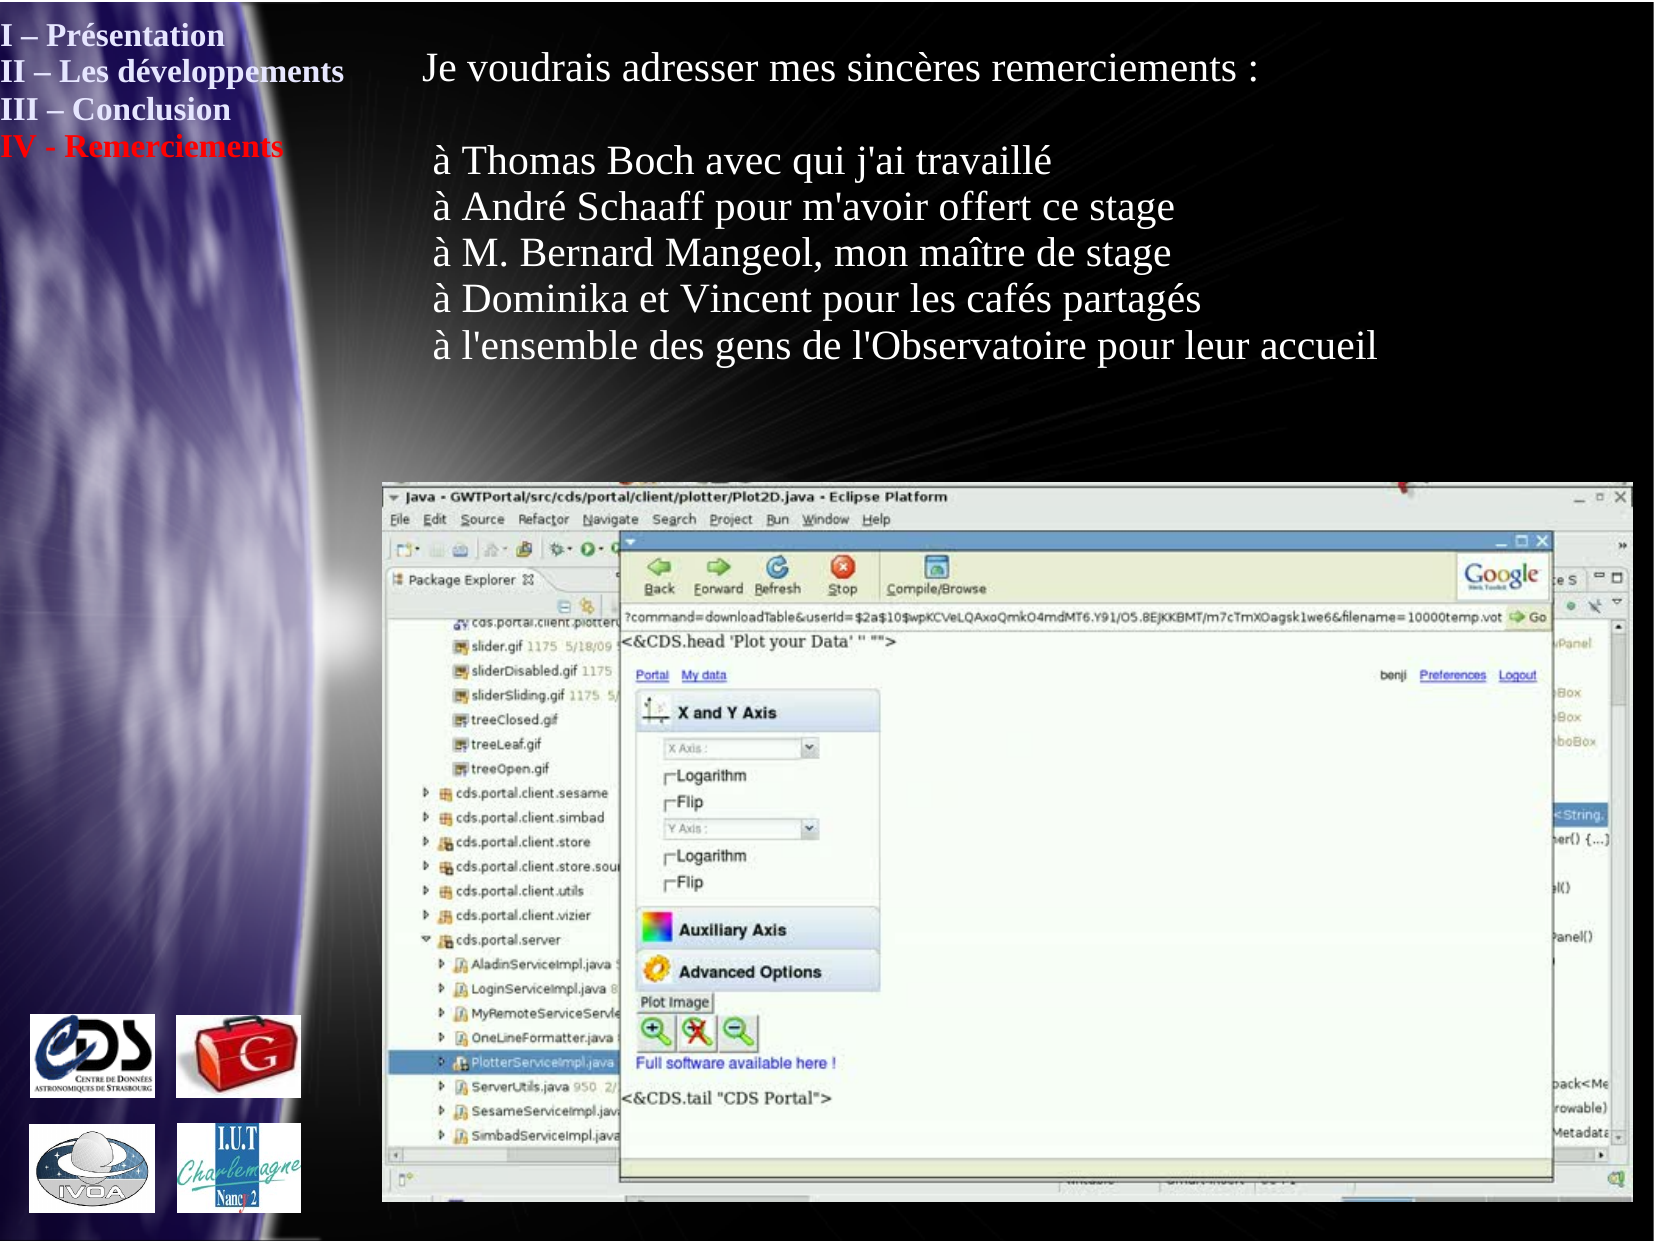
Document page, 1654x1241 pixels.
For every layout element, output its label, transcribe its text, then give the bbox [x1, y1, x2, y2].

picture [0, 2, 1654, 1241]
title I – Présentation II – Les développements III – Conclusion IV - Remerciements [0, 0, 374, 215]
text_box Je voudrais adresser mes sincères remerciements : à Thomas Boch avec qui j'ai travaillé à André Schaaff pour m'avoir offert ce stage à M. Bernard Mangeol, mon maître de stage à Dominika et Vincent pour les cafés partagés à l'ensemble des gens de l'Observatoire pour leur accueil [422, 44, 1582, 398]
